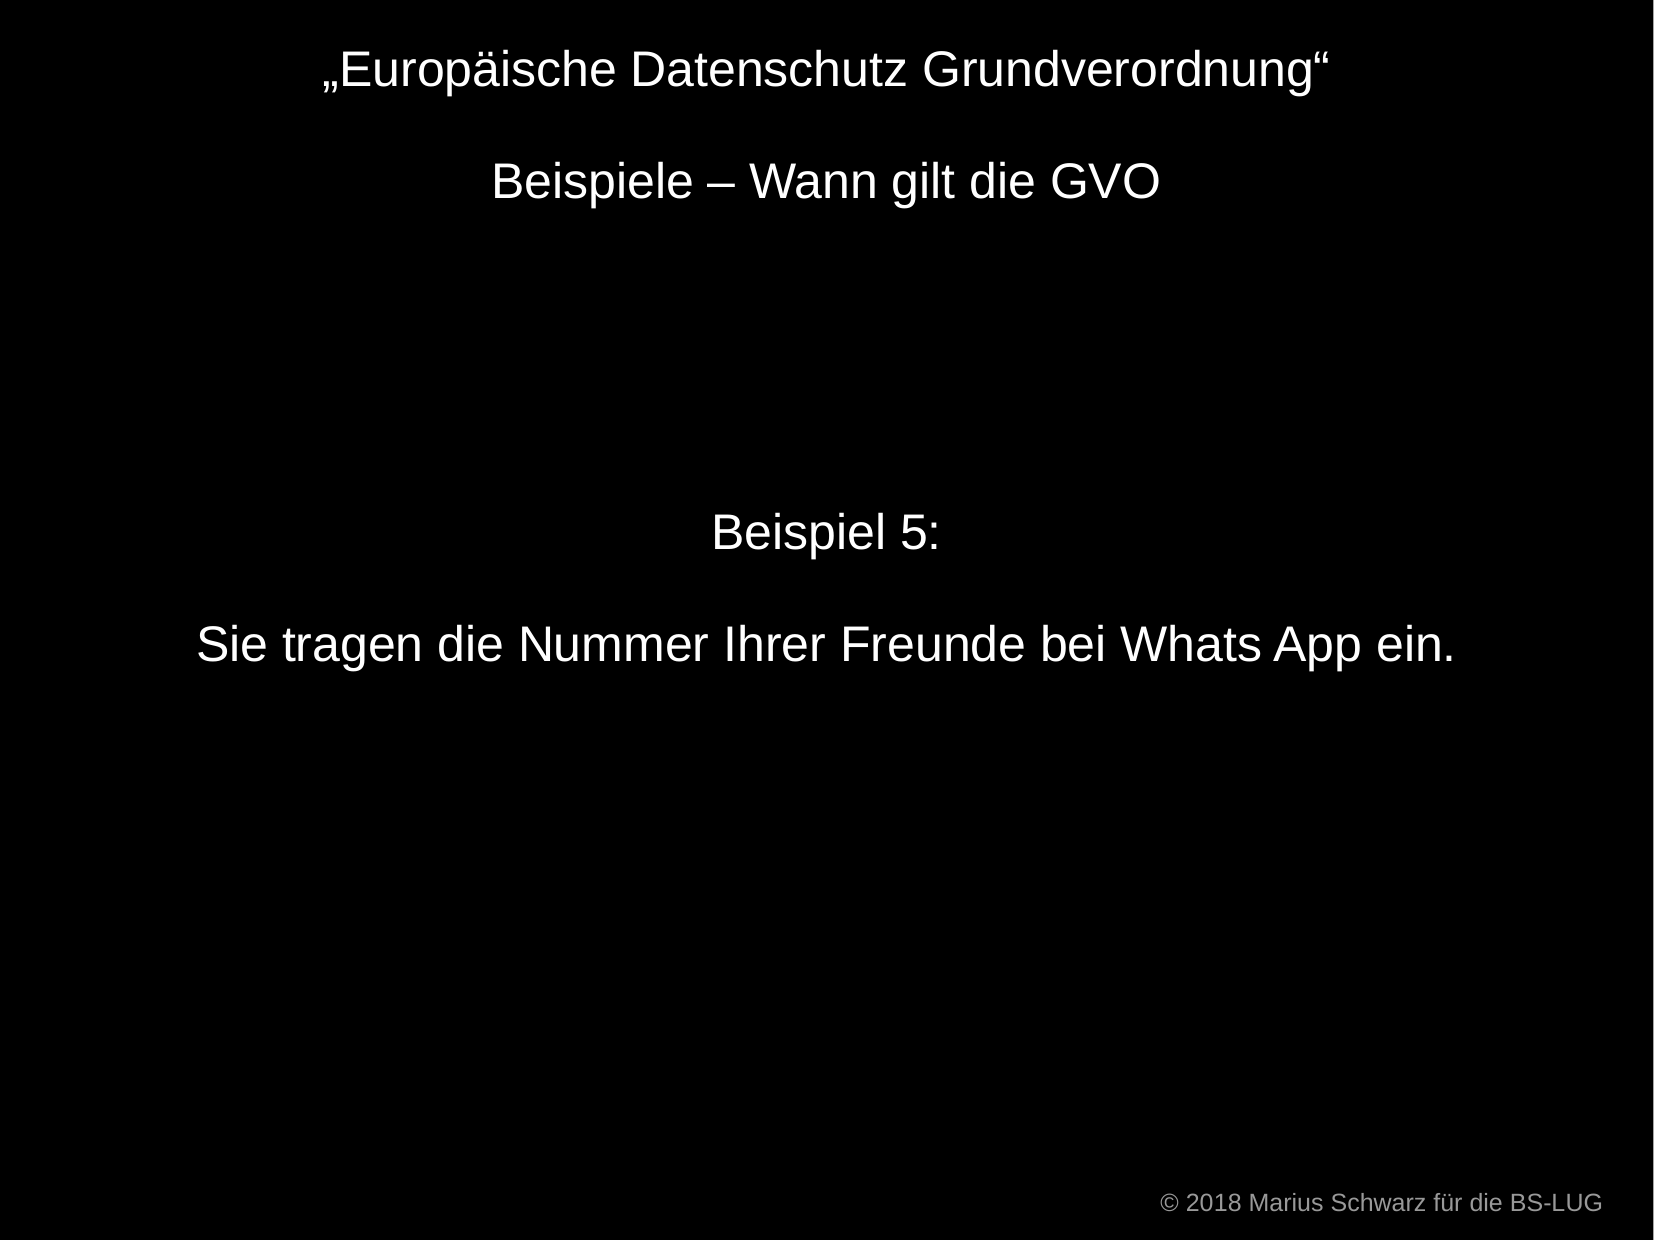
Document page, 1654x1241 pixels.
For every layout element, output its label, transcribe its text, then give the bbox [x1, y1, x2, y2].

text_box Beispiel 5: Sie tragen die Nummer Ihrer Freunde bei Whats App ein. [82, 290, 1571, 1109]
title „Europäische Datenschutz Grundverordnung“ Beispiele – Wann gilt die GVO [82, 41, 1571, 209]
text_box © 2018 Marius Schwarz für die BS-LUG [1145, 1181, 1630, 1224]
